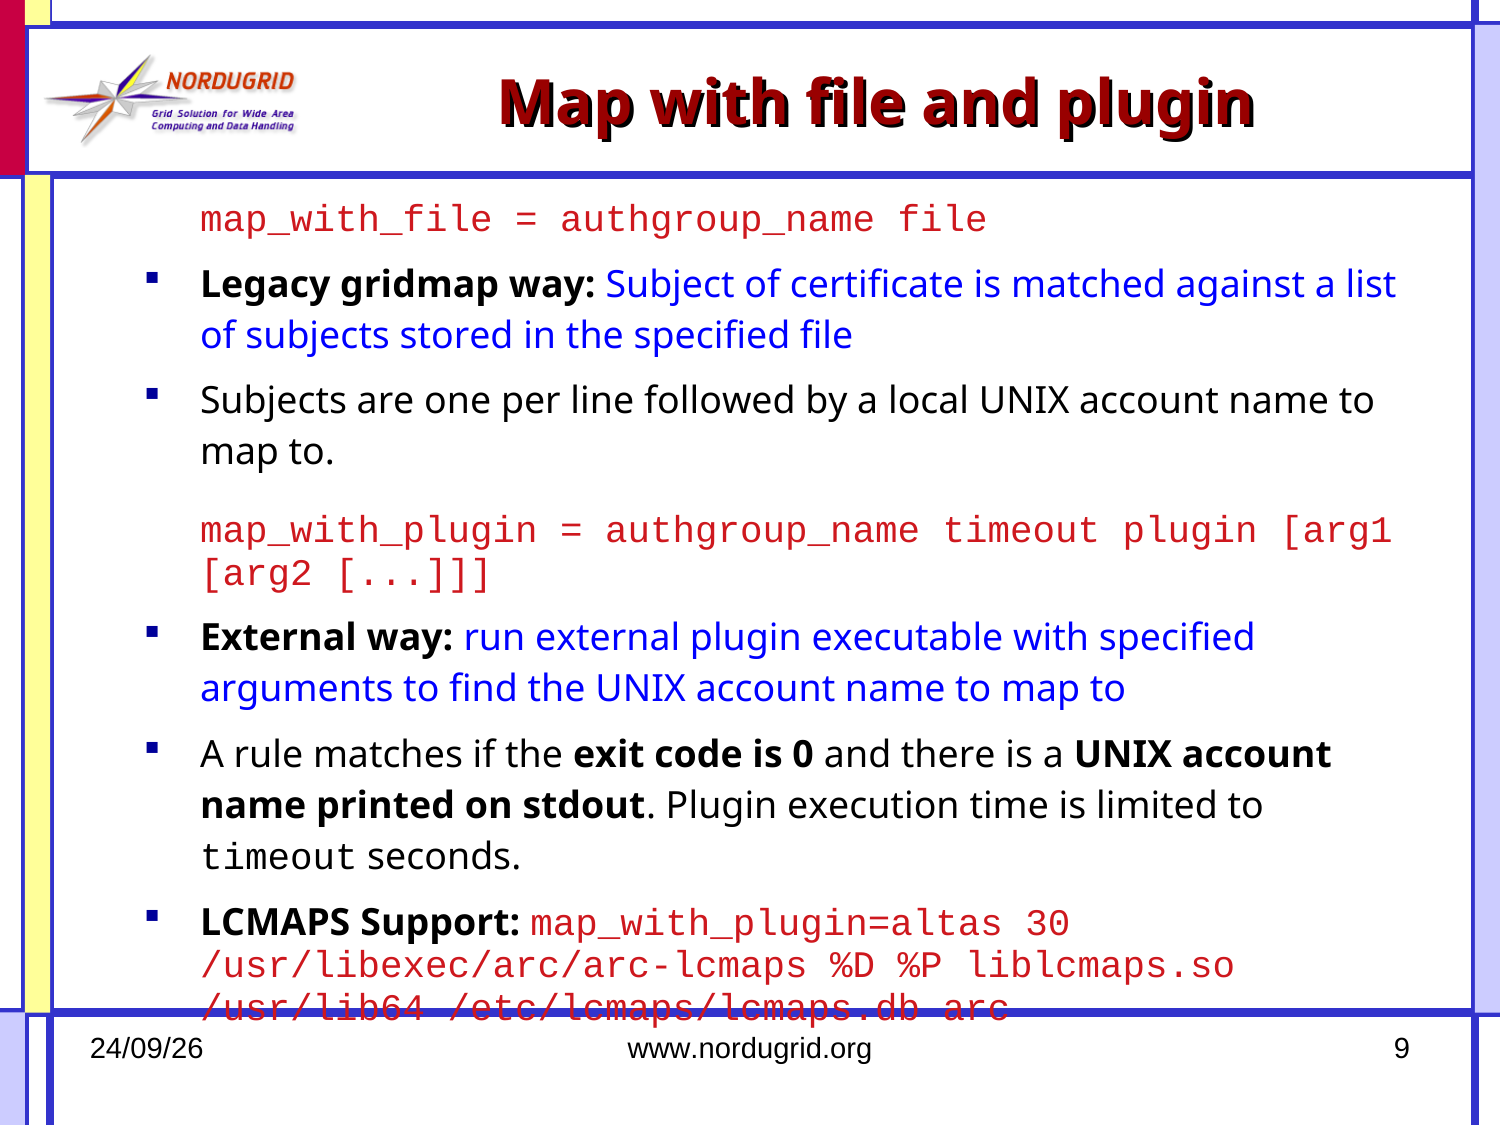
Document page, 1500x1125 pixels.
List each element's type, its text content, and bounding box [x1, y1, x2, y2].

list map_with_file = authgroup_name file Legacy gridmap way: Subject of certificate is matched against a list of subjects stored in the specified file Subjects are one per line followed by a local UNIX account name to map to. [87, 200, 1426, 473]
picture [40, 49, 301, 148]
list map_with_plugin = authgroup_name timeout plugin [arg1 [arg2 [...]]] External way: run external plugin executable with specified arguments to find the UNIX account name to map to A rule matches if the exit code is 0 and there is a UNIX account name printed on stdout. Plugin execution time is limited to timeout seconds. LCMAPS Support: map_with_plugin=altas 30 /usr/libexec/arc/arc-lcmaps %D %P liblcmaps.so /usr/lib64 /etc/lcmaps/lcmaps.db arc [87, 511, 1426, 1020]
title Map with file and plugin [324, 17, 1428, 183]
